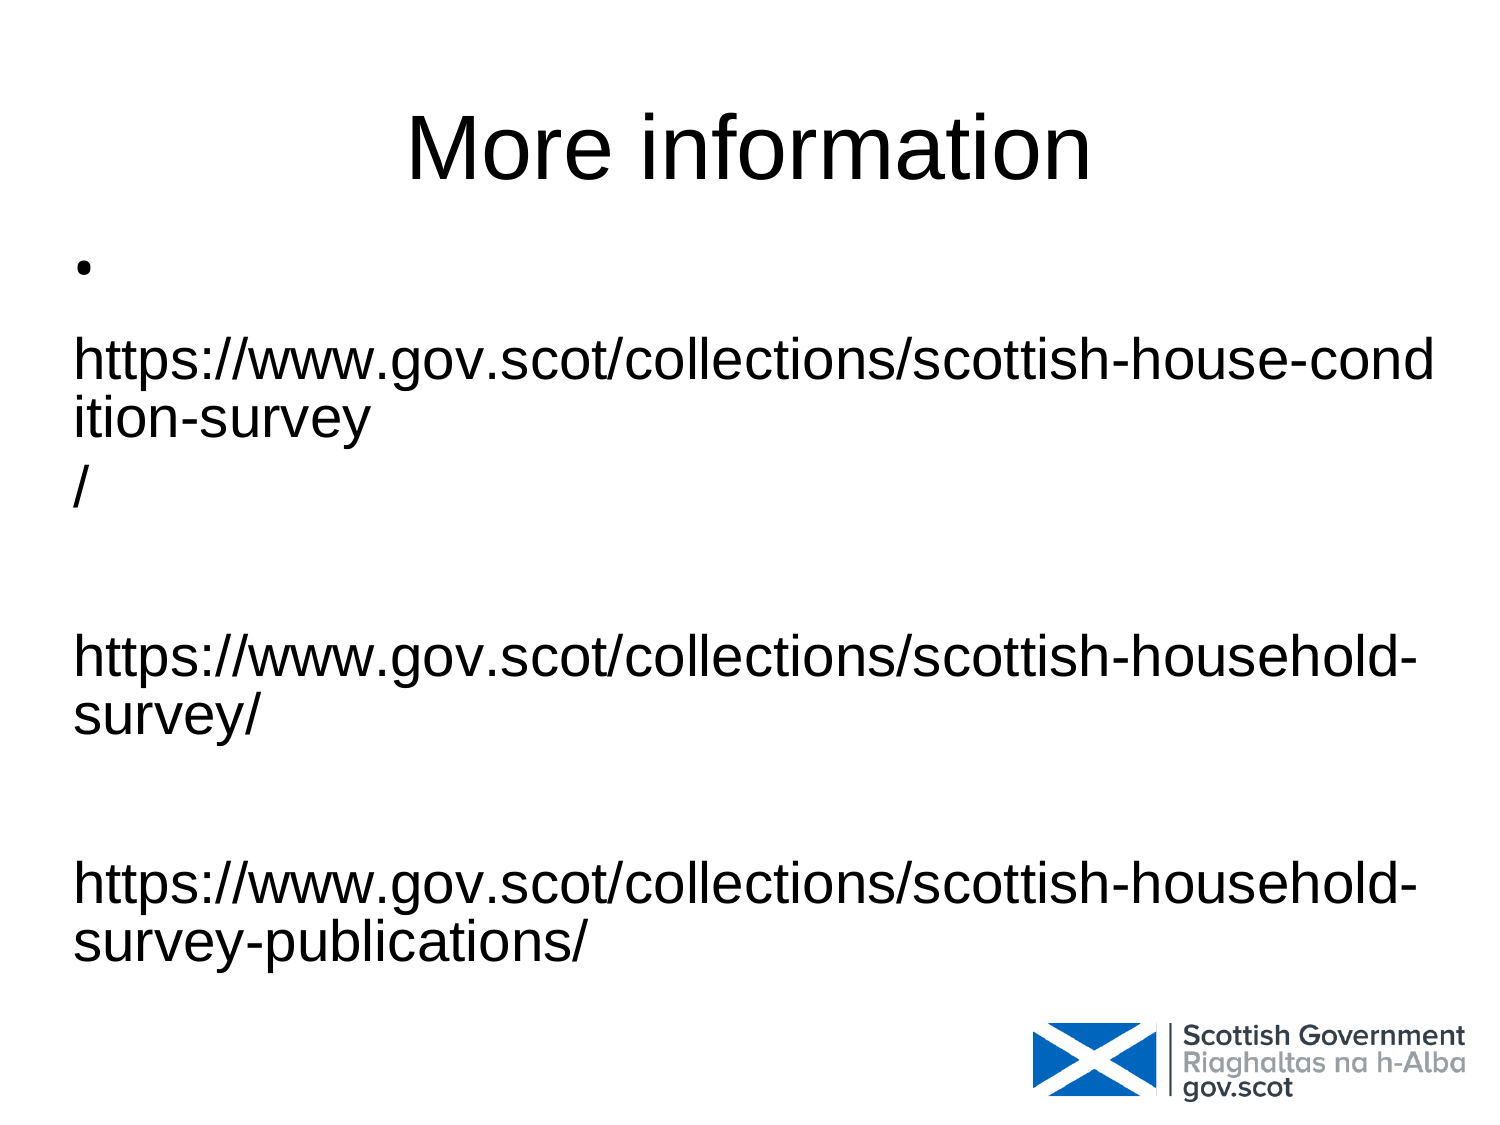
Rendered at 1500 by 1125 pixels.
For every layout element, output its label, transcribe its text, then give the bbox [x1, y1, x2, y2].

title More information [58, 42, 1442, 244]
list https://www.gov.scot/collections/scottish-house-condition-survey/ https://www.gov.scot/collections/scottish-household-survey/ https://www.gov.scot/collections/scottish-household-survey-publications/ [58, 219, 1458, 982]
